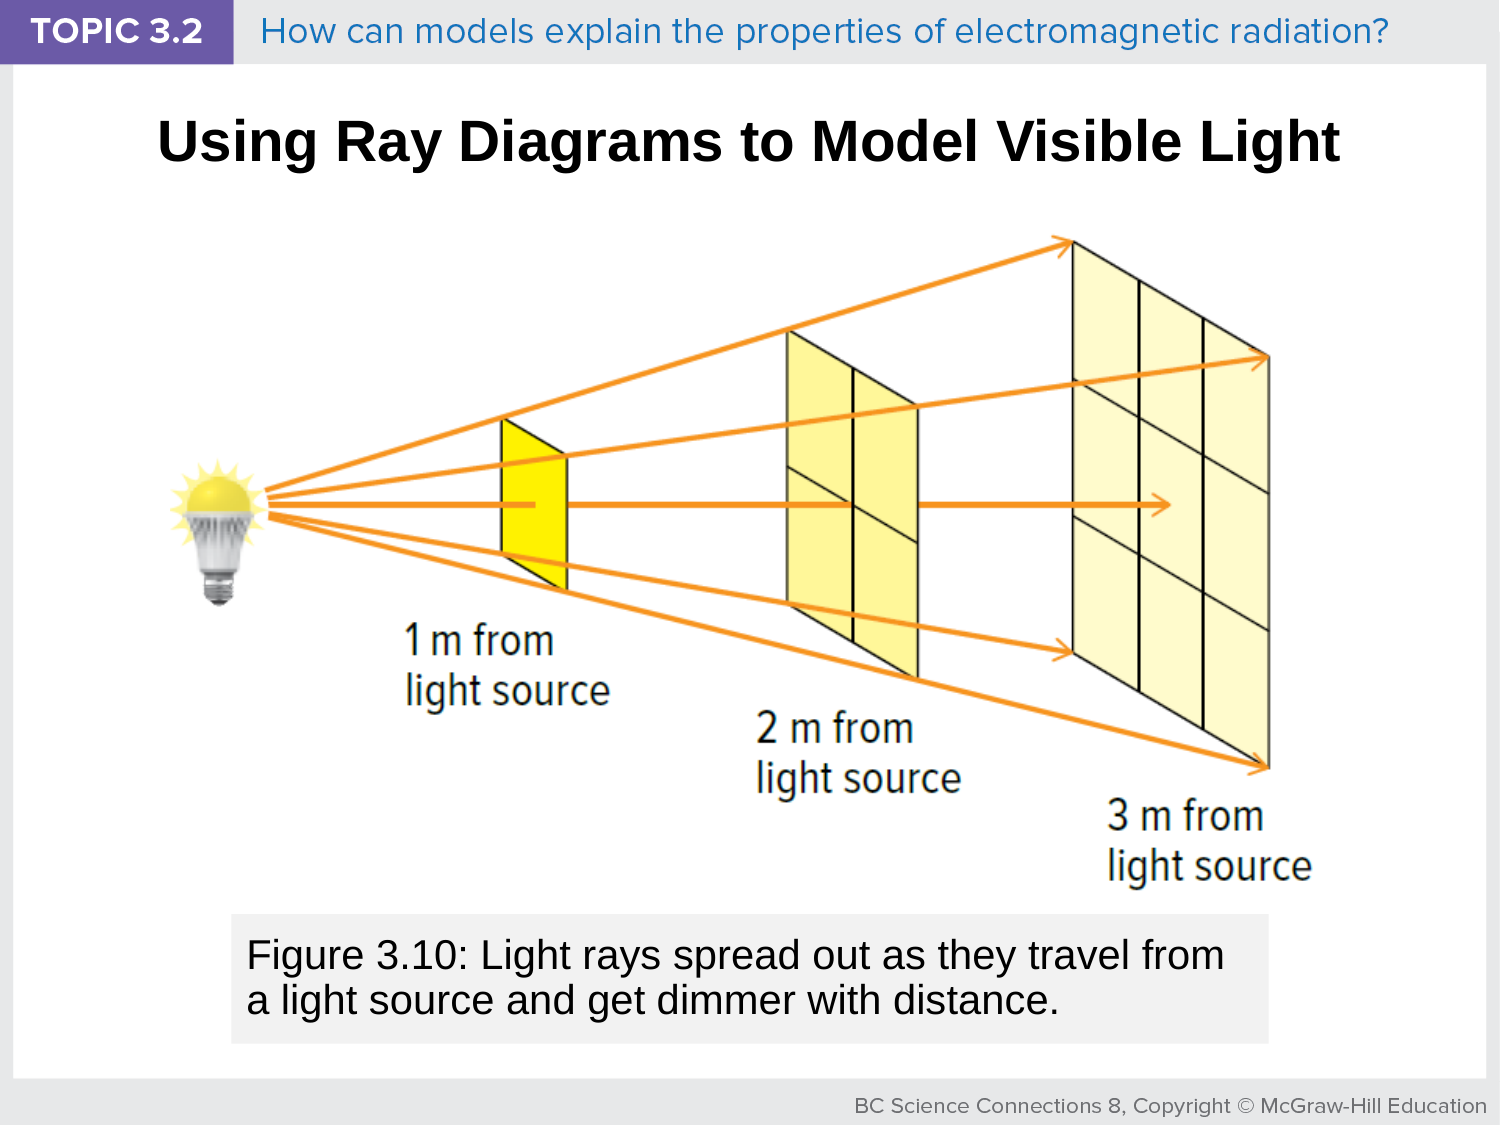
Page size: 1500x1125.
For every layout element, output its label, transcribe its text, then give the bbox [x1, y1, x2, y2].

picture [0, 0, 1500, 1082]
list Figure 3.10: Light rays spread out as they travel from a light source and get dimmer with distance. [231, 914, 1269, 1044]
title Using Ray Diagrams to Model Visible Light [103, 76, 1397, 210]
